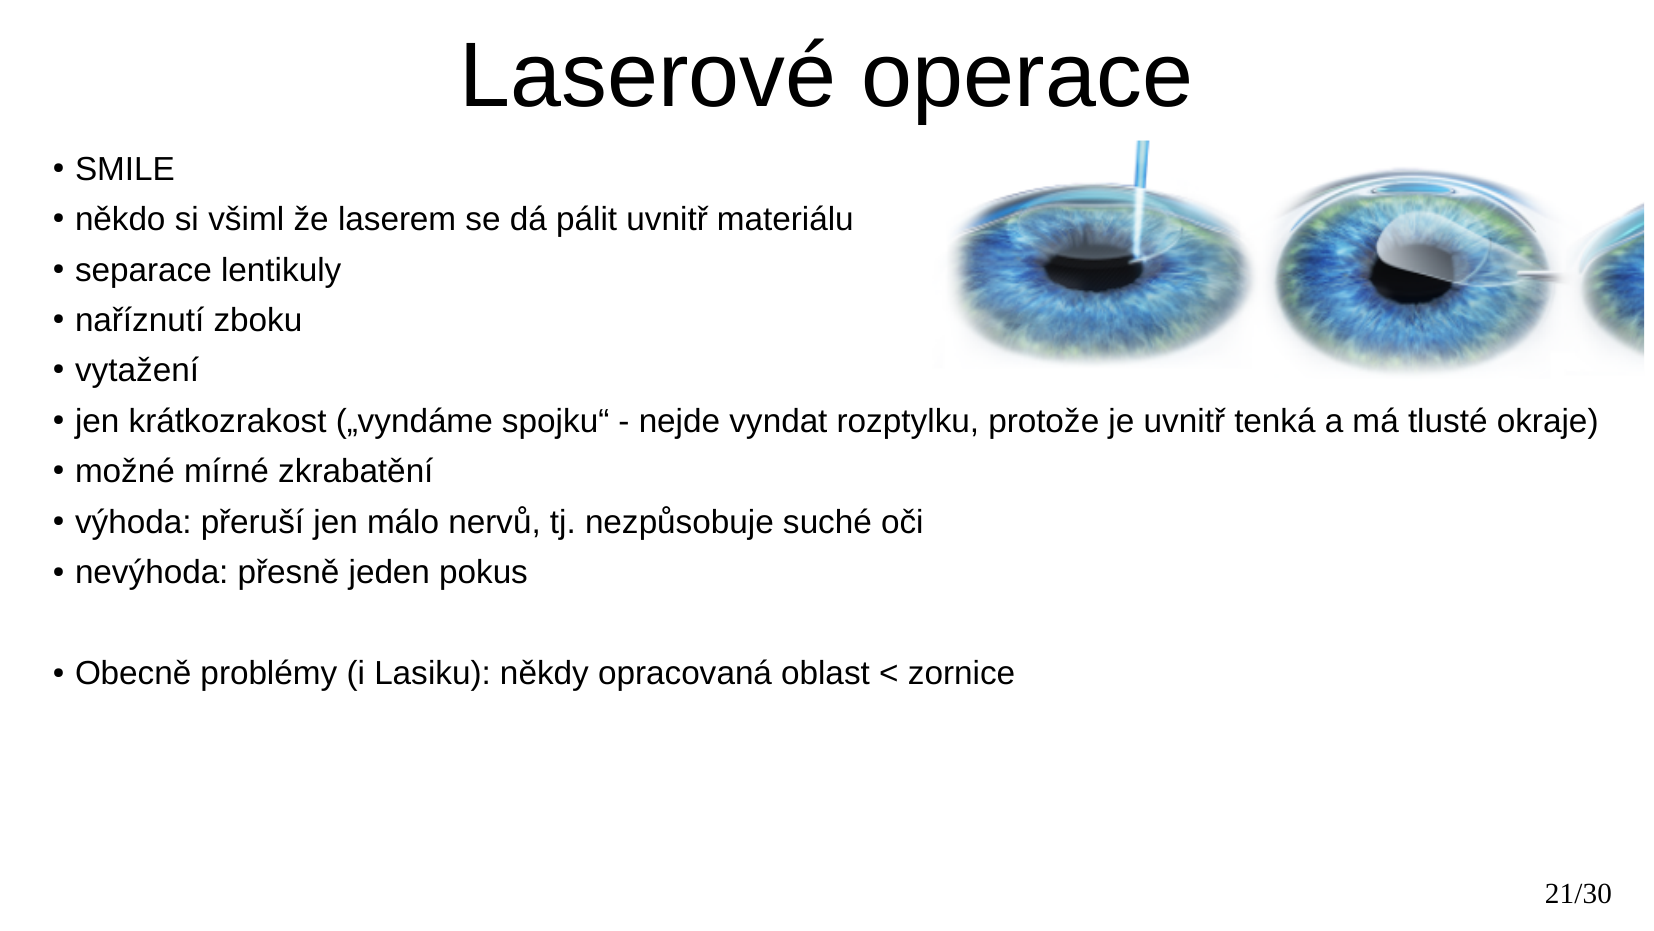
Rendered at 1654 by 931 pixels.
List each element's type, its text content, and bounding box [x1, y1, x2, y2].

list SMILE někdo si všiml že laserem se dá pálit uvnitř materiálu separace lentikuly naříznutí zboku vytažení jen krátkozrakost („vyndáme spojku“ - nejde vyndat rozptylku, protože je uvnitř tenká a má tlusté okraje) možné mírné zkrabatění výhoda: přeruší jen málo nervů, tj. nezpůsobuje suché oči nevýhoda: přesně jeden pokus Obecně problémy (i Lasiku): někdy opracovaná oblast < zornice [37, 150, 1613, 901]
picture [879, 75, 1645, 468]
title Laserové operace [82, 23, 1571, 127]
